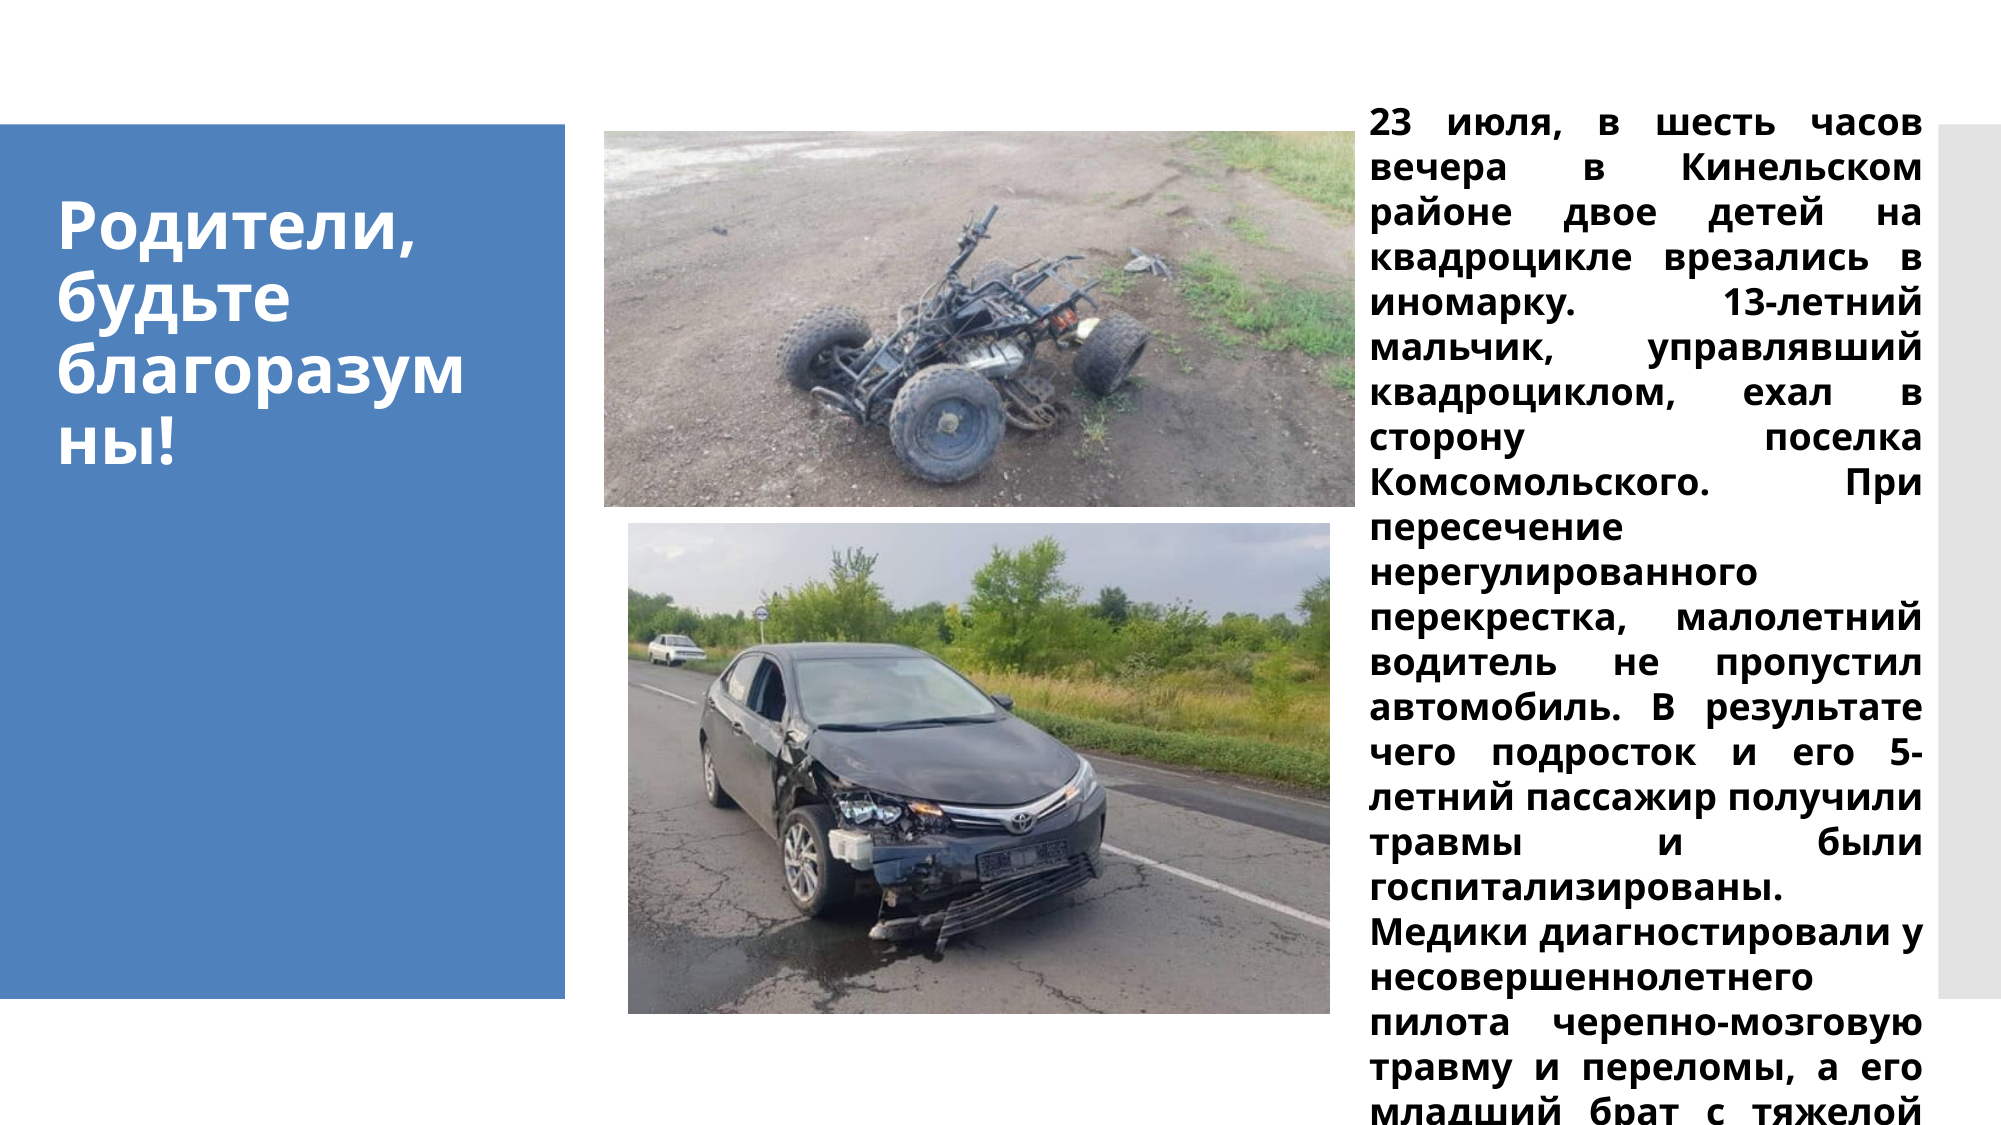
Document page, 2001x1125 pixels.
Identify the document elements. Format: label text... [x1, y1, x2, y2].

picture [604, 131, 1354, 507]
text_box 23 июля, в шесть часов вечера в Кинельском районе двое детей на квадроцикле врезались в иномарку. 13-летний мальчик, управлявший квадроциклом, ехал в сторону поселка Комсомольского. При пересечение нерегулированного перекрестка, малолетний водитель не пропустил автомобиль. В результате чего подросток и его 5-летний пассажир получили травмы и были госпитализированы. Медики диагностировали у несовершеннолетнего пилота черепно-мозговую травму и переломы, а его младший брат с тяжелой травмой головного мозга находиться в реанимации. [1354, 90, 1939, 1125]
title Родители, будьте благоразумны! [41, 184, 525, 940]
picture [628, 523, 1330, 1014]
